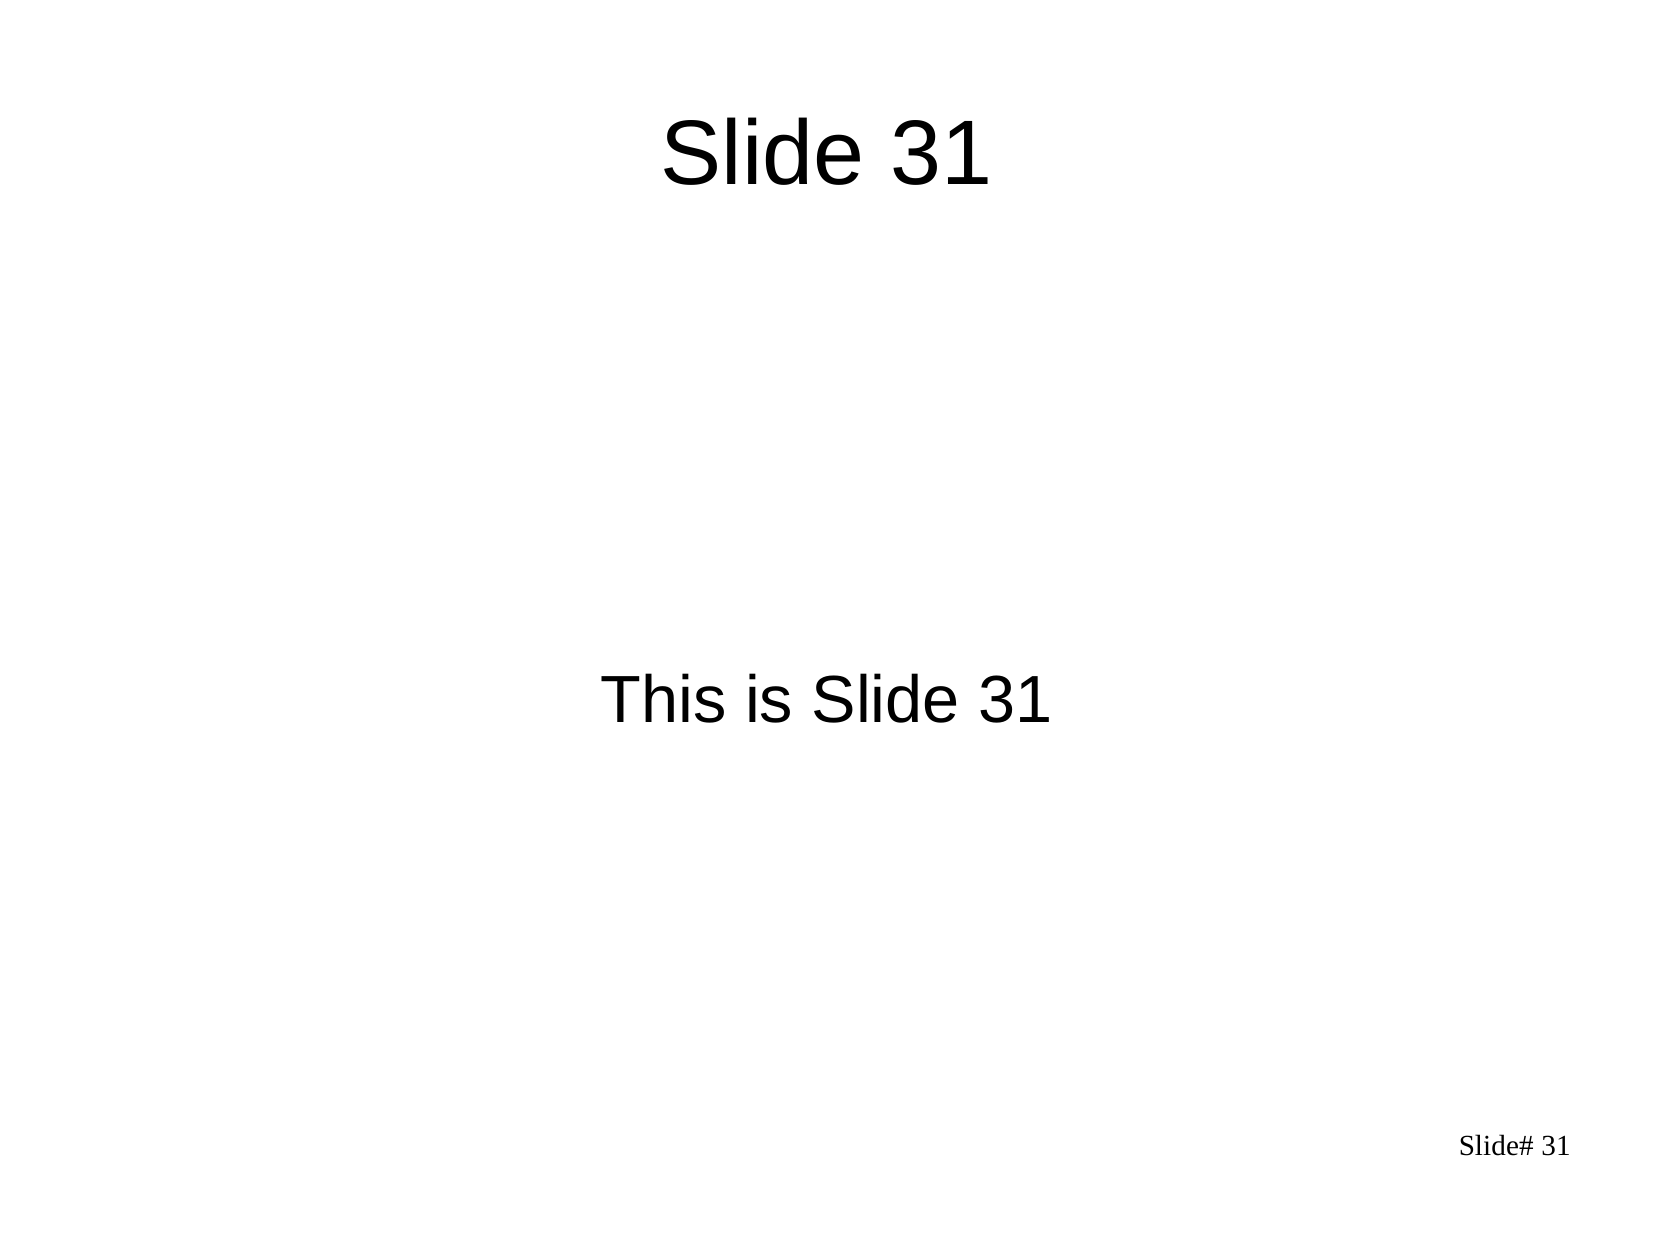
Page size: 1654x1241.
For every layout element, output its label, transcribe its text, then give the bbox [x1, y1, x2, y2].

subtitle This is Slide 31 [82, 290, 1571, 1109]
title Slide 31 [82, 49, 1571, 257]
